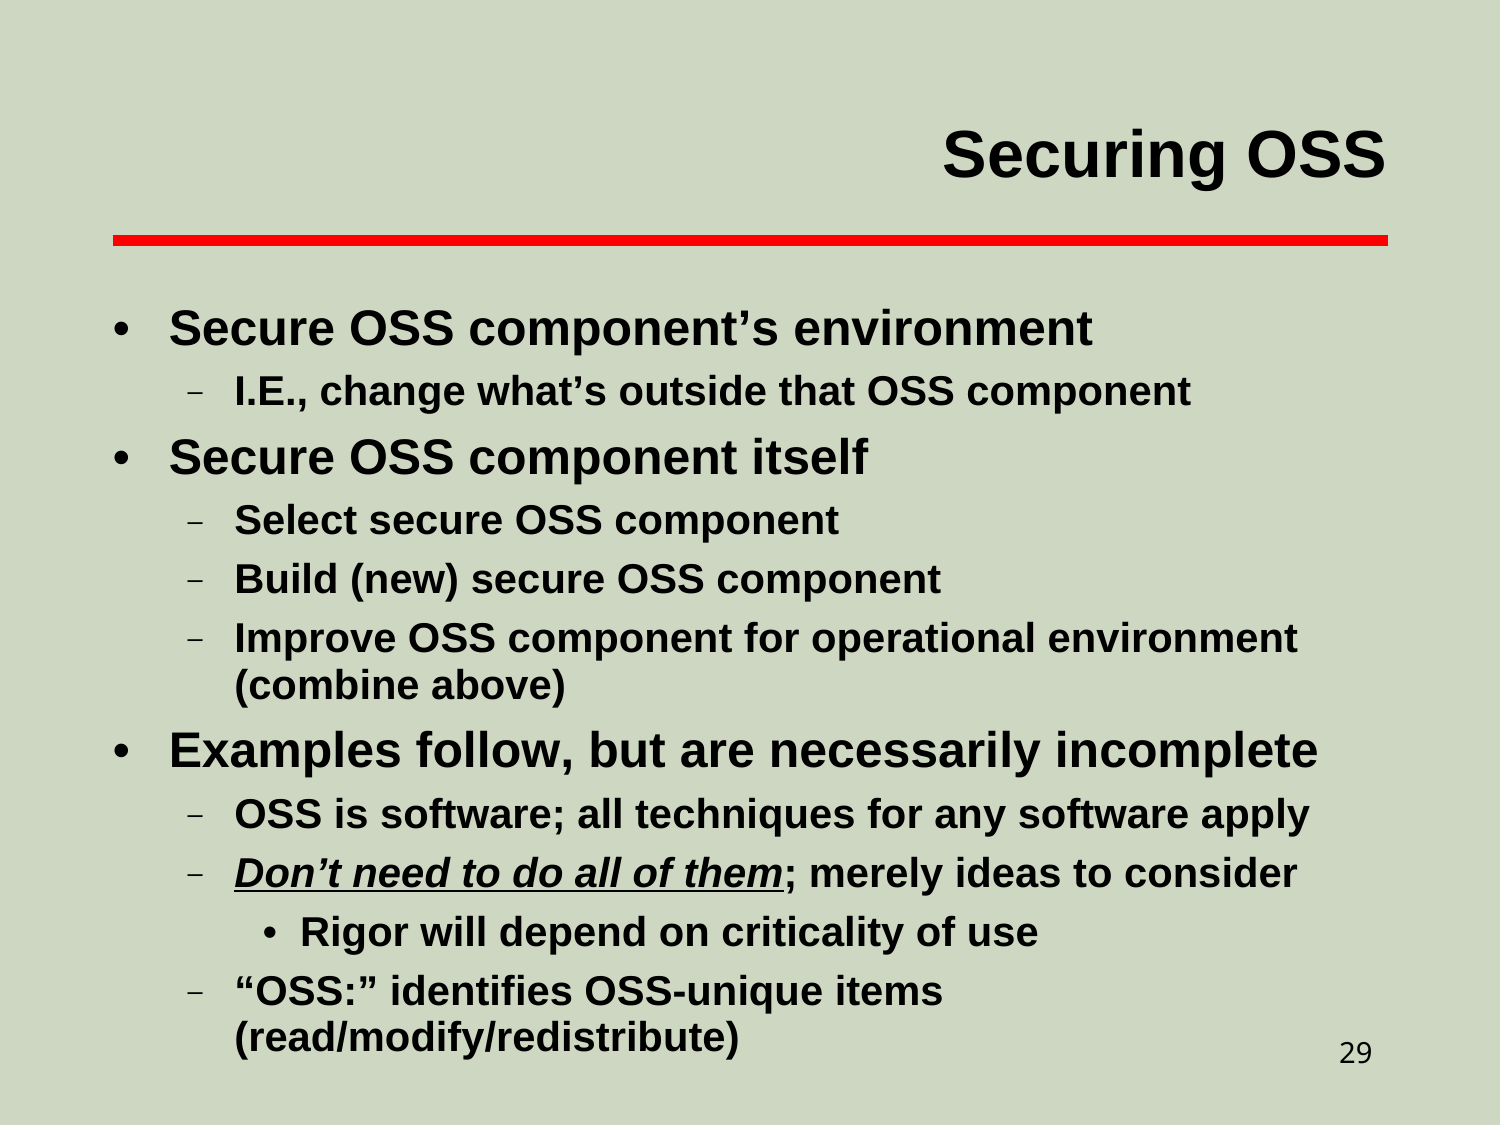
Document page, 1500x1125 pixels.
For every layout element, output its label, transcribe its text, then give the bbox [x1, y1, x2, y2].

list Secure OSS component’s environment I.E., change what’s outside that OSS component Secure OSS component itself Select secure OSS component Build (new) secure OSS component Improve OSS component for operational environment (combine above) Examples follow, but are necessarily incomplete OSS is software; all techniques for any software apply Don’t need to do all of them; merely ideas to consider Rigor will depend on criticality of use “OSS:” identifies OSS-unique items (read/modify/redistribute) [112, 299, 1388, 1098]
title Securing OSS [337, 85, 1388, 224]
